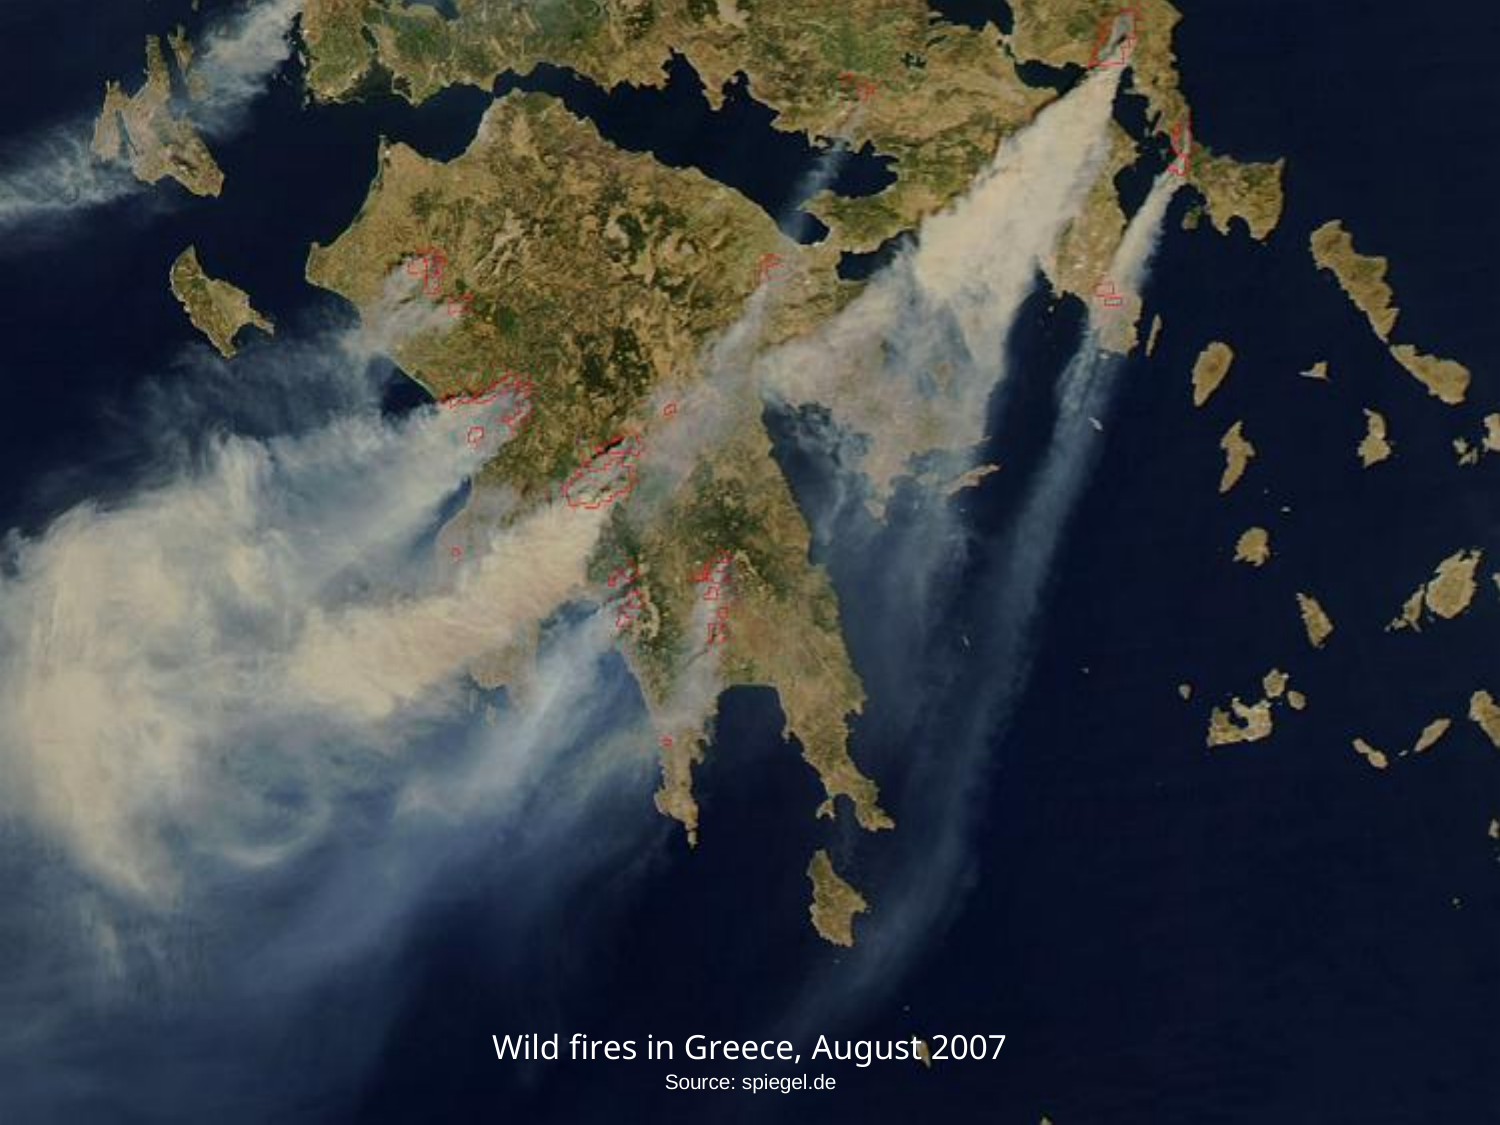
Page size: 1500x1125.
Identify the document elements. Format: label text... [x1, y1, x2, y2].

picture [0, 0, 1500, 1125]
text_box Wild fires in Greece, August 2007 [147, 1018, 1353, 1075]
text_box Source: spiegel.de [470, 1061, 1032, 1103]
